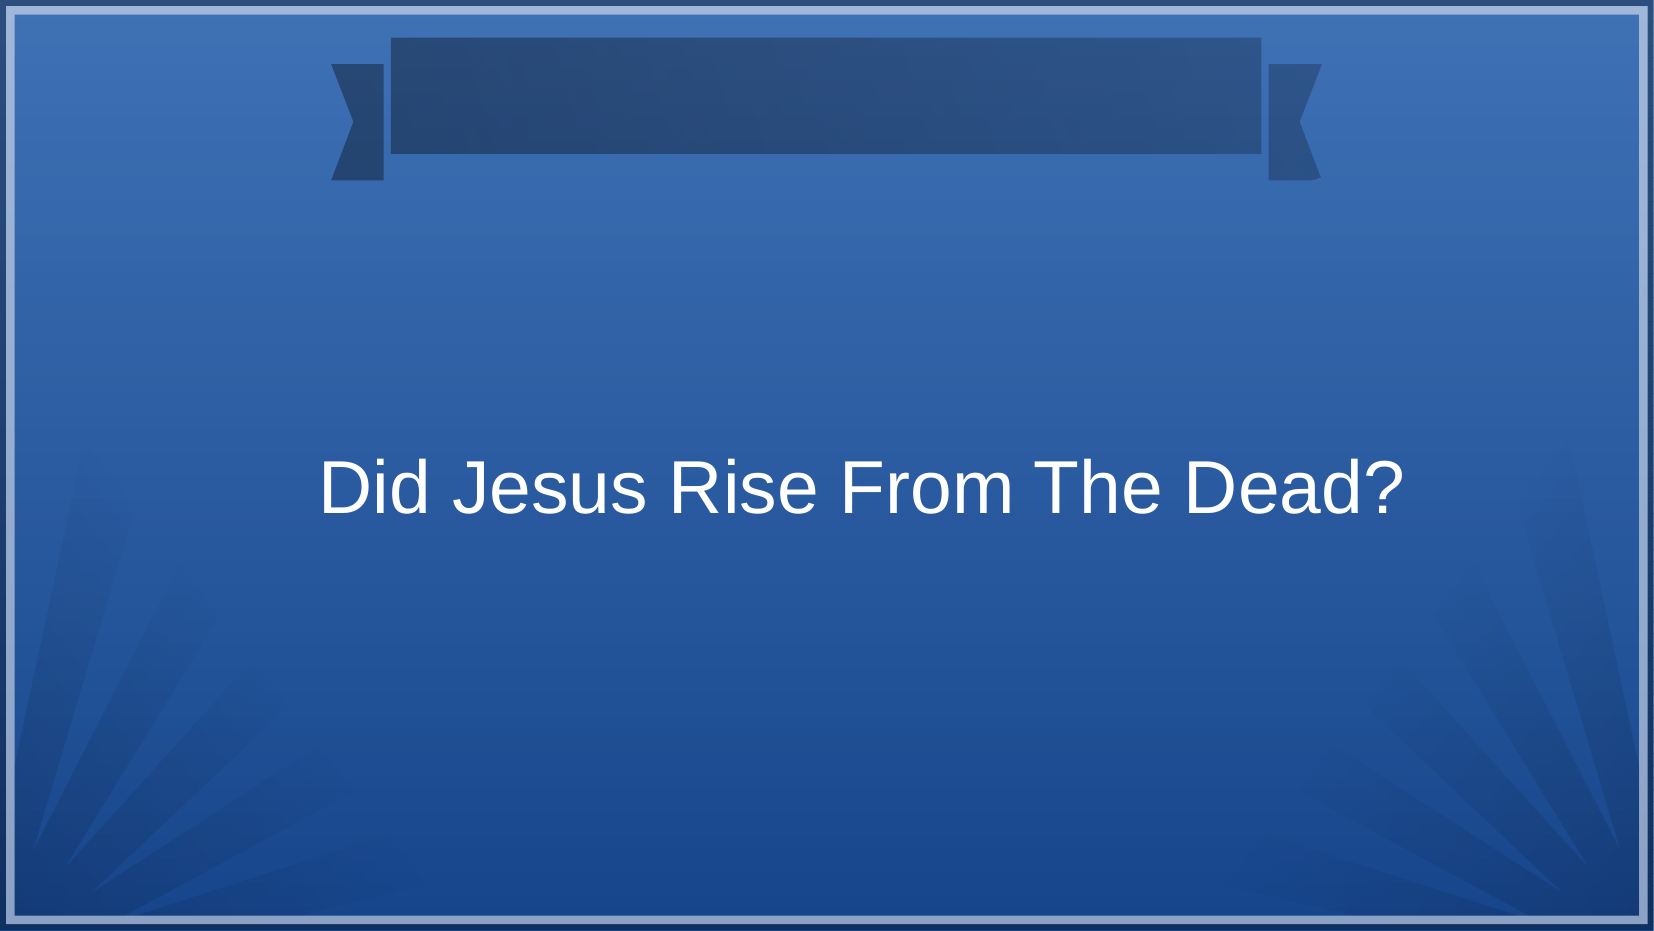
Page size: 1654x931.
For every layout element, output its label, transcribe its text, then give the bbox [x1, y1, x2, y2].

list Did Jesus Rise From The Dead? [82, 217, 1571, 758]
